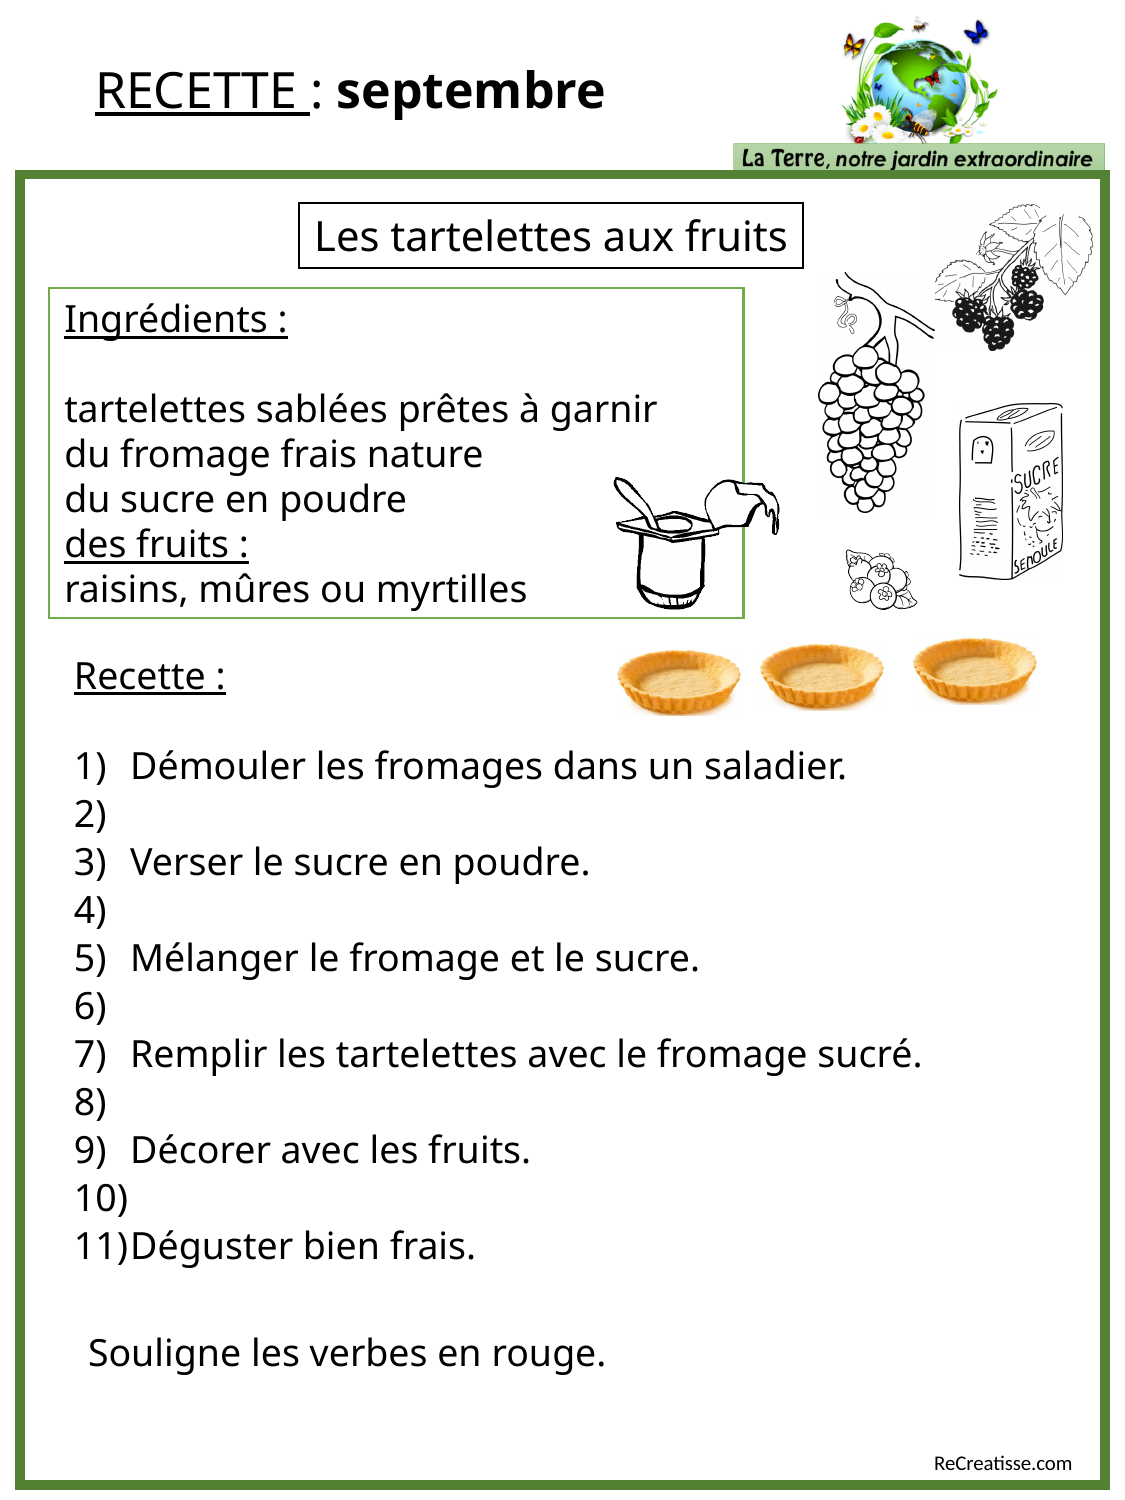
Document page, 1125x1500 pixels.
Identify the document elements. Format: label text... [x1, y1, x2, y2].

text_box Ingrédients : tartelettes sablées prêtes à garnir du fromage frais nature du sucre en poudre des fruits : raisins, mûres ou myrtilles [49, 288, 744, 618]
picture [759, 643, 887, 711]
text_box ReCreatisse.com [919, 1442, 1088, 1482]
picture [818, 205, 1093, 513]
picture [613, 477, 780, 611]
text_box Souligne les verbes en rouge. [73, 1321, 622, 1381]
picture [616, 648, 744, 716]
text_box RECETTE : septembre [80, 51, 621, 126]
picture [729, 14, 1106, 170]
picture [828, 537, 935, 622]
picture [959, 403, 1063, 580]
picture [729, 179, 1100, 184]
text_box Les tartelettes aux fruits [299, 203, 803, 268]
picture [912, 637, 1040, 705]
text_box Recette : Démouler les fromages dans un saladier. Verser le sucre en poudre. Mélanger le fromage et le sucre. Remplir les tartelettes avec le fromage sucré. Décorer avec les fruits. Déguster bien frais. [59, 644, 1119, 1275]
